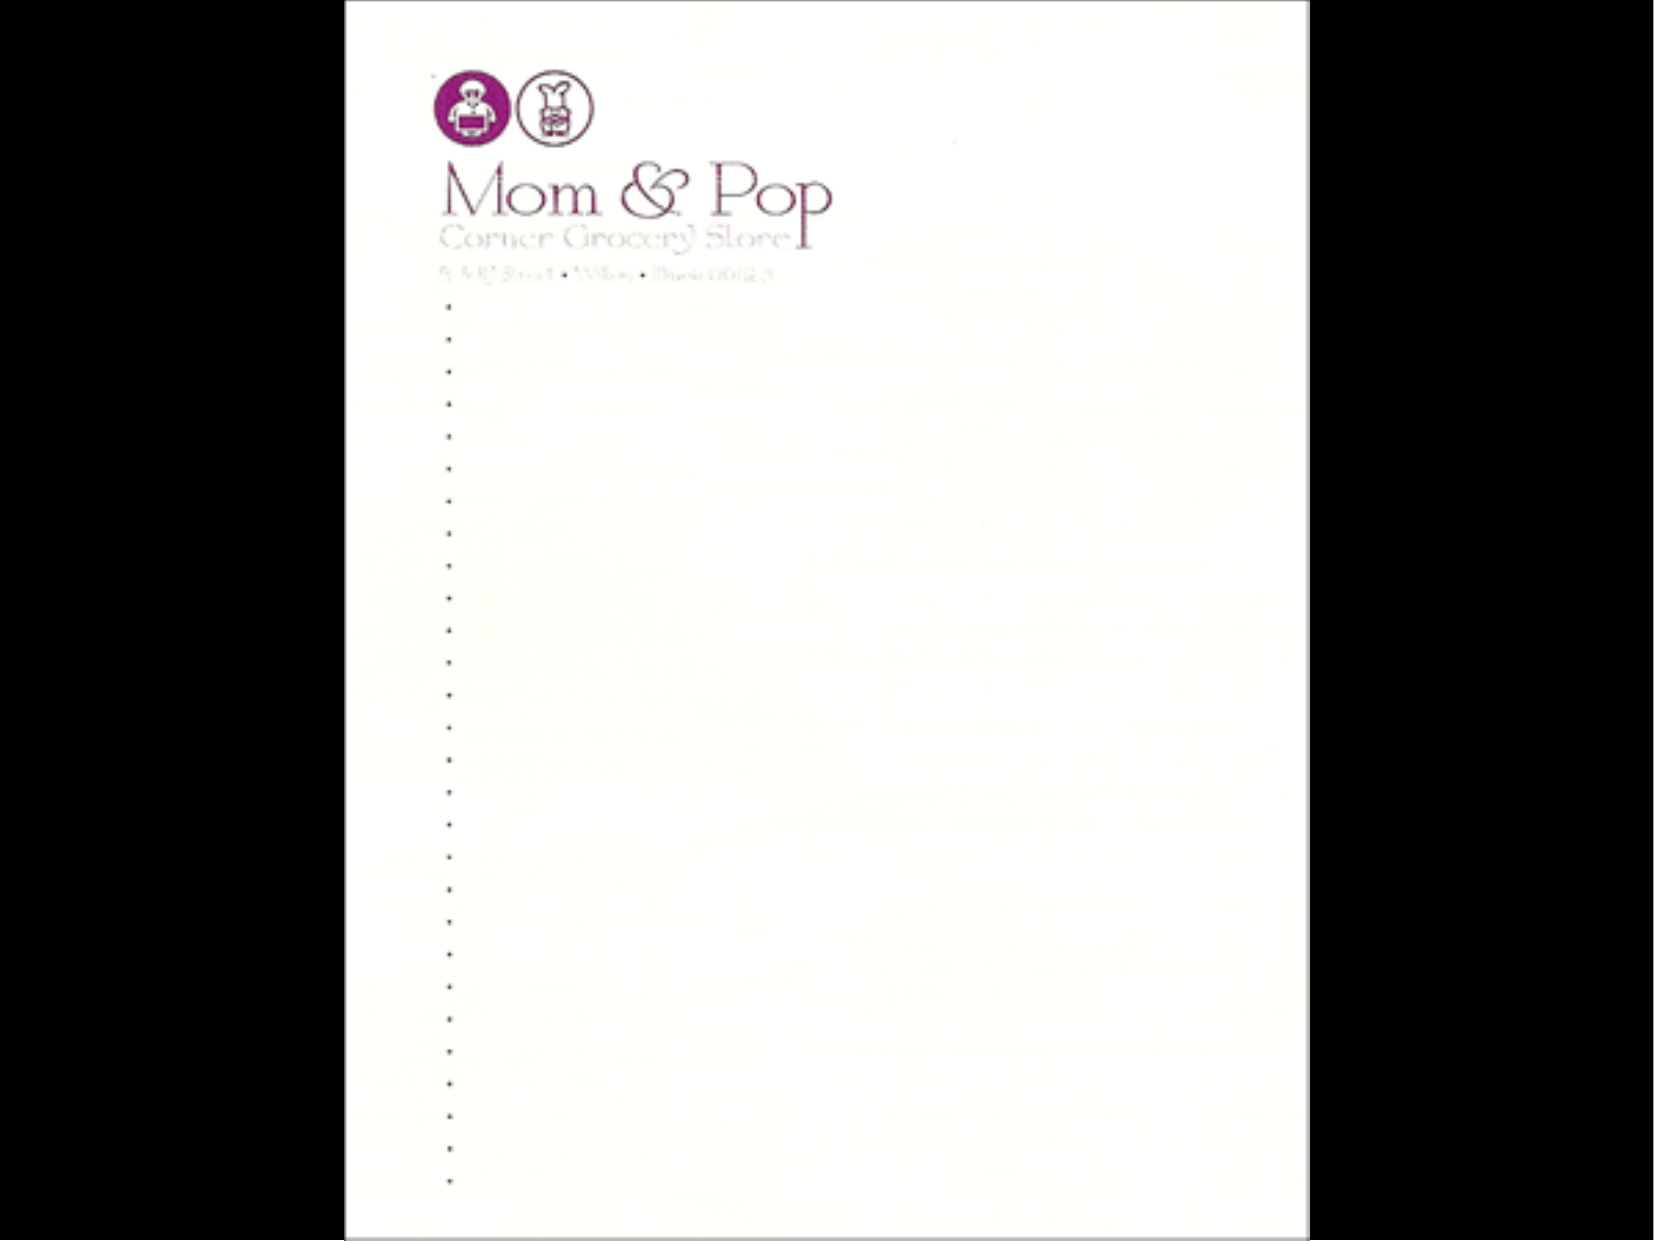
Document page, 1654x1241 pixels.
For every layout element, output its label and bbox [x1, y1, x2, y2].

picture [344, 0, 1310, 1241]
